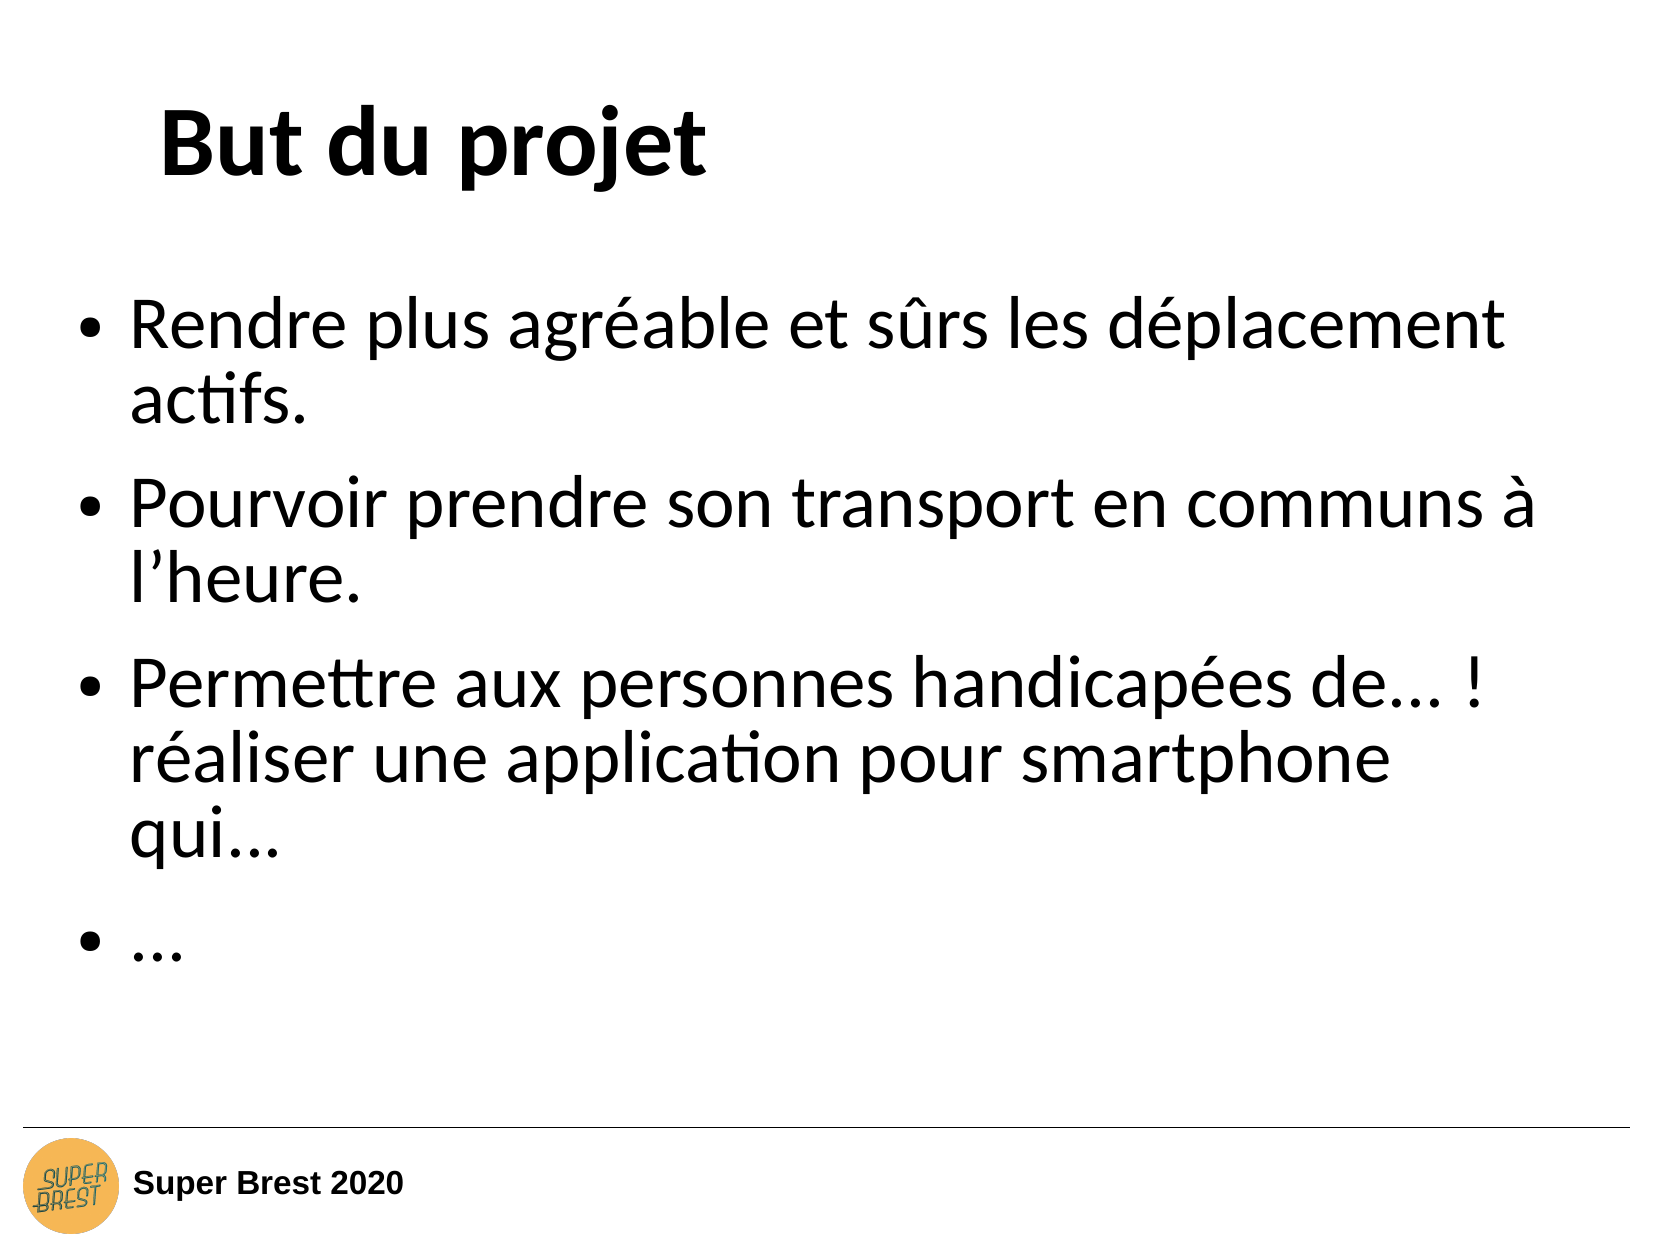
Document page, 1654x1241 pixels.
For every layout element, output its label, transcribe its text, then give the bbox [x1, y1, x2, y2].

list Rendre plus agréable et sûrs les déplacement actifs. Pourvoir prendre son transport en communs à l’heure. Permettre aux personnes handicapées de... !réaliser une application pour smartphone qui... ... [59, 291, 1548, 1111]
text_box Super Brest 2020 [119, 1157, 1040, 1210]
title But du projet [11, 47, 1347, 255]
picture [23, 1138, 119, 1234]
